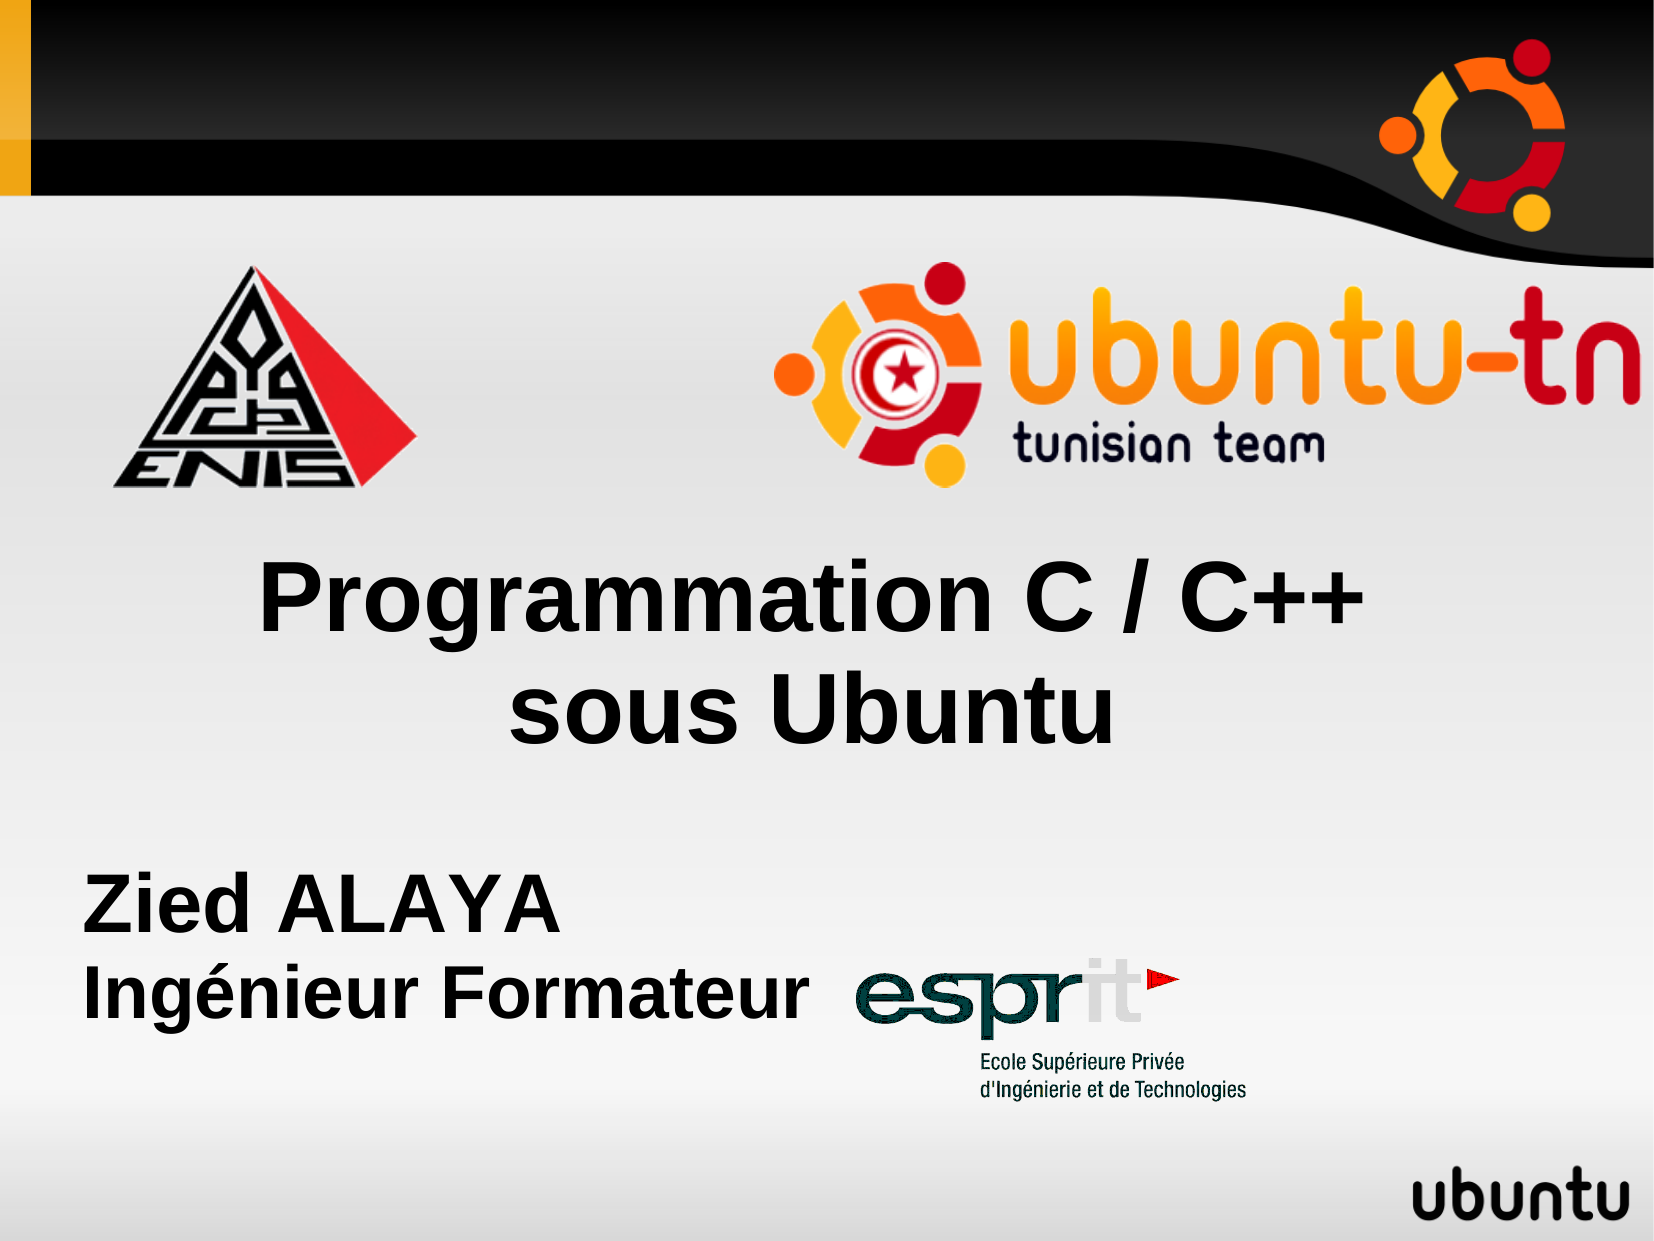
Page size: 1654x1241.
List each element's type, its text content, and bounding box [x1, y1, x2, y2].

picture [0, 0, 1654, 1241]
text_box Programmation C / C++ sous Ubuntu Zied ALAYA Ingénieur Formateur [82, 386, 1571, 1190]
